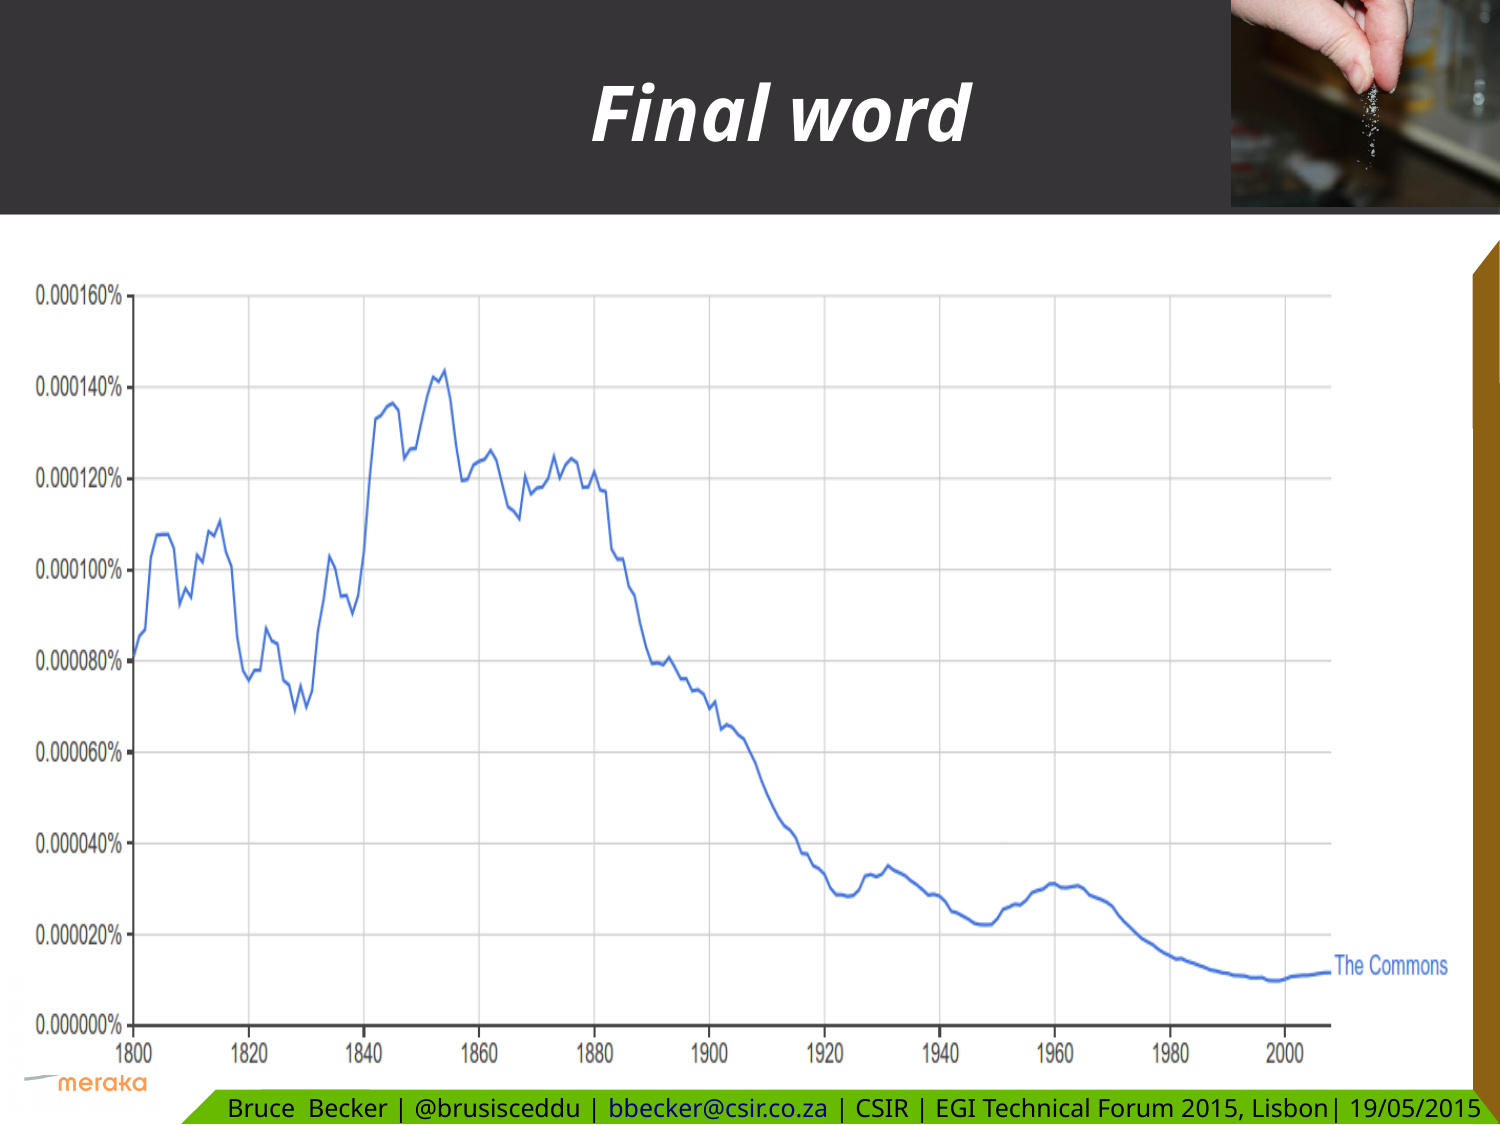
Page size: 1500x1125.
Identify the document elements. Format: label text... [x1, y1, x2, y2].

picture [0, 0, 1500, 215]
title Final word [185, 18, 1231, 206]
picture [10, 271, 1453, 1112]
